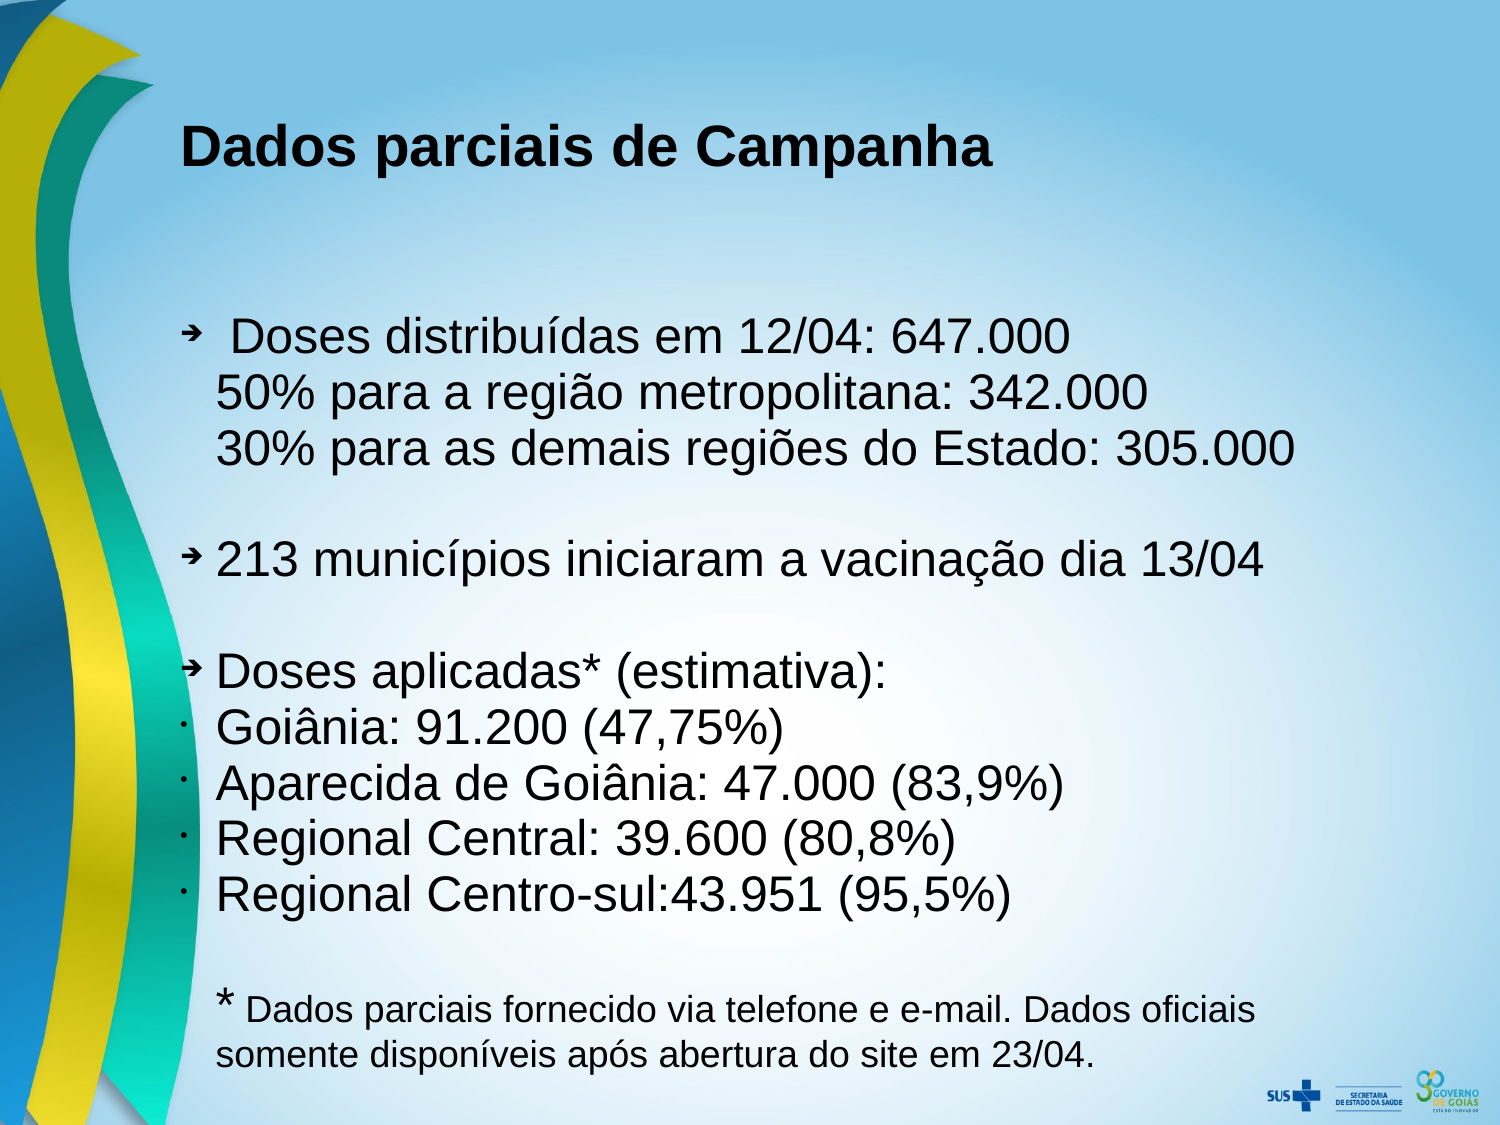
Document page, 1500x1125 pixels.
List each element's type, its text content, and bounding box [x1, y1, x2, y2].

text_box Dados parciais de Campanha Doses distribuídas em 12/04: 647.000 50% para a região metropolitana: 342.000 30% para as demais regiões do Estado: 305.000 213 municípios iniciaram a vacinação dia 13/04 Doses aplicadas* (estimativa): Goiânia: 91.200 (47,75%) Aparecida de Goiânia: 47.000 (83,9%) Regional Central: 39.600 (80,8%) Regional Centro-sul:43.951 (95,5%) * Dados parciais fornecido via telefone e e-mail. Dados oficiais somente disponíveis após abertura do site em 23/04. [165, 106, 1347, 1125]
picture [0, 0, 1500, 1125]
